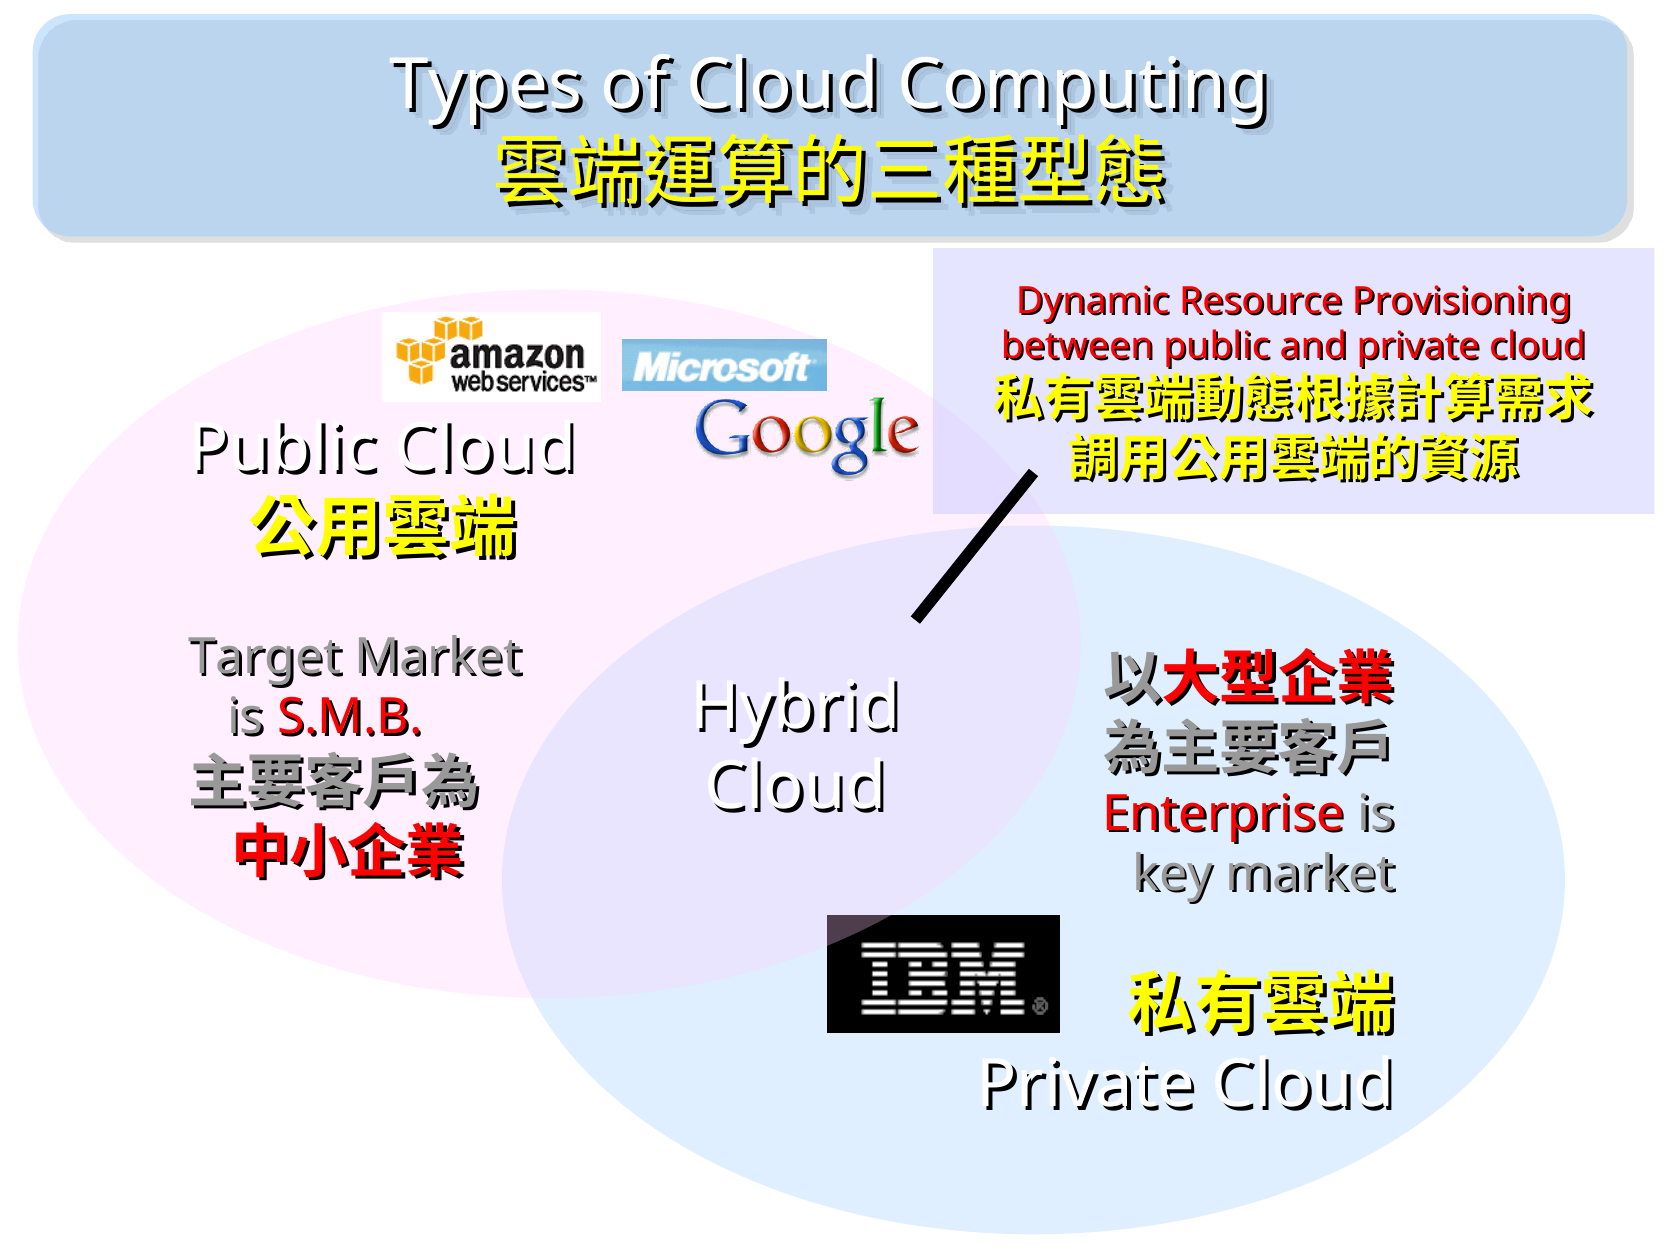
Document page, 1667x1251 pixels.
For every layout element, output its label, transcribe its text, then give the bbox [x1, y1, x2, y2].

text_box Public Cloud 公用雲端 Target Market is S.M.B. 主要客戶為 中小企業 [17, 289, 1081, 999]
picture [622, 339, 827, 392]
picture [382, 312, 601, 402]
text_box Hybrid Cloud [533, 654, 1057, 830]
text_box Types of Cloud Computing 雲端運算的三種型態 [32, 14, 1628, 237]
picture [689, 395, 926, 482]
text_box 以大型企業 為主要客戶 Enterprise is key market 私有雲端 Private Cloud [532, 525, 1566, 1235]
picture [826, 915, 1061, 1034]
text_box Dynamic Resource Provisioning between public and private cloud 私有雲端動態根據計算需求 調用公用雲端的資源 [933, 248, 1655, 514]
